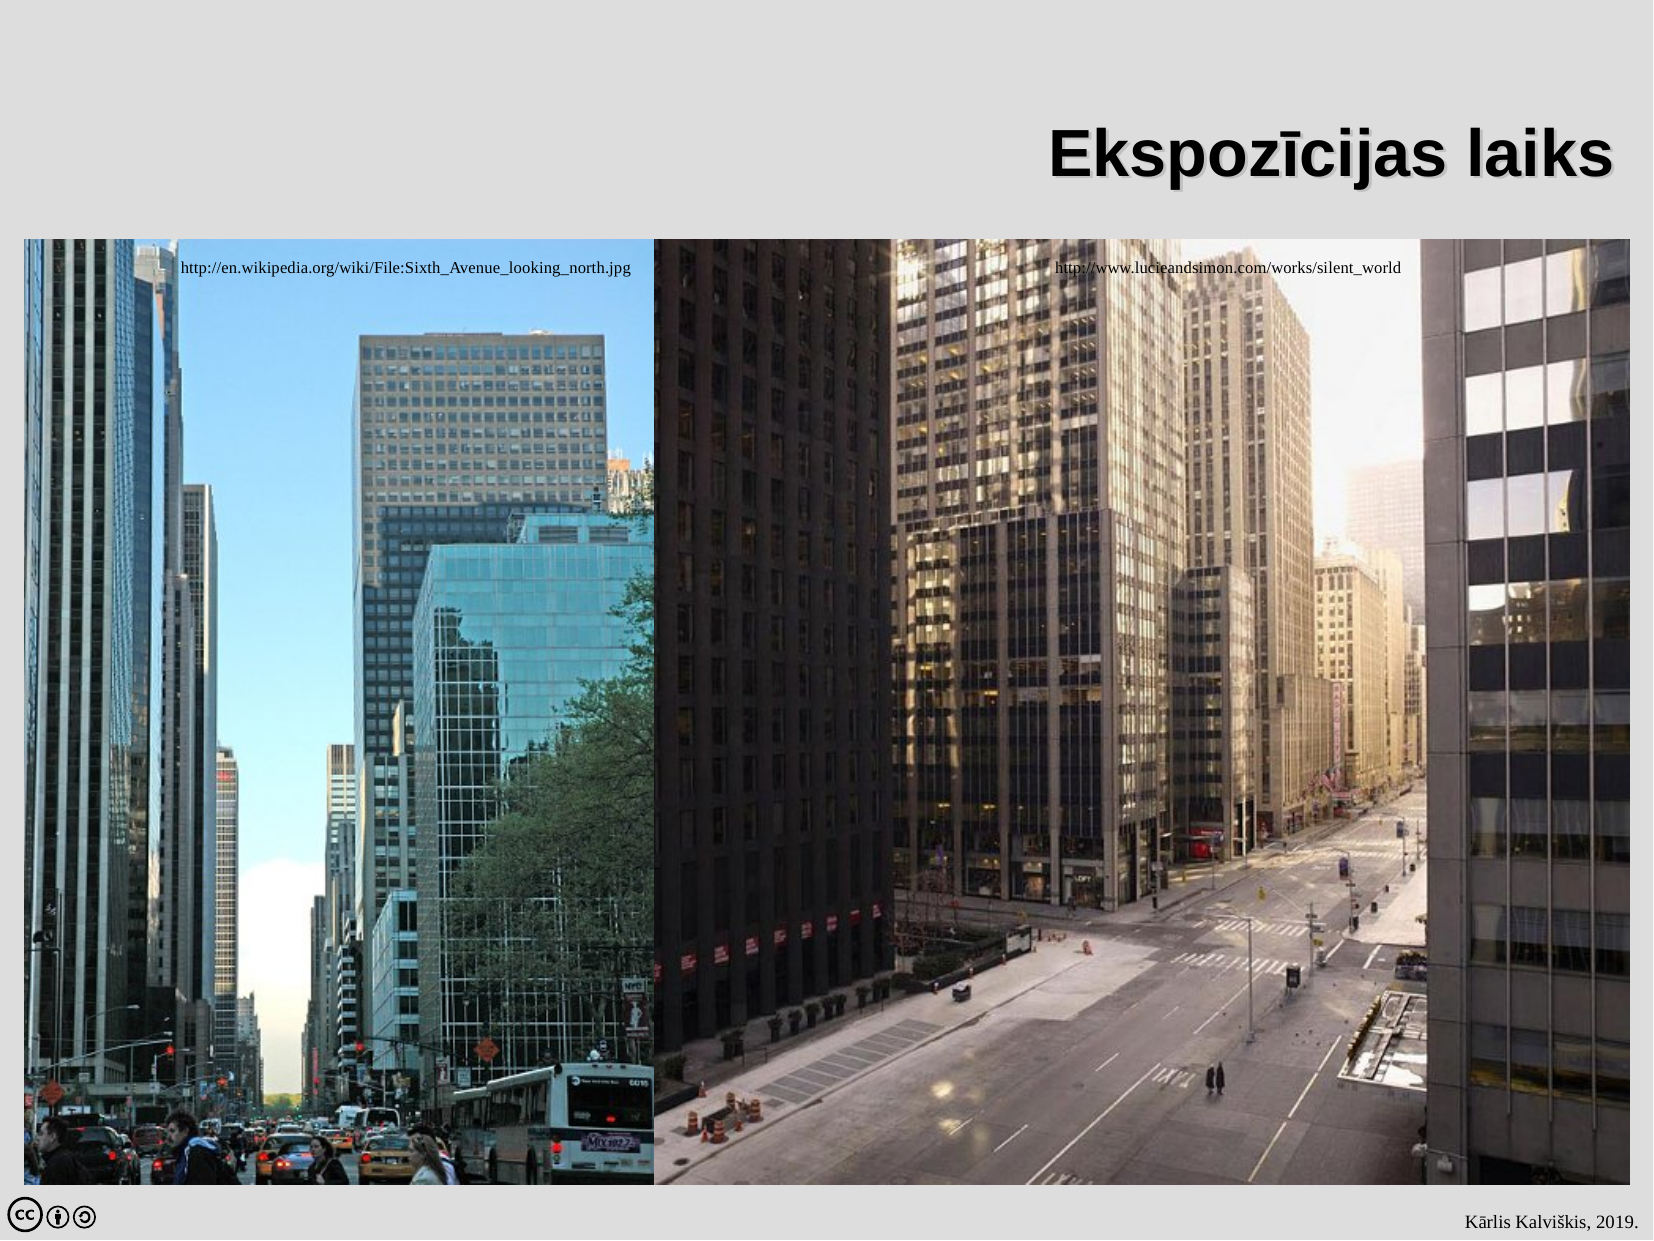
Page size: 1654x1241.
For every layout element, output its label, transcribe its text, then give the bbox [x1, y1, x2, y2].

text_box http://en.wikipedia.org/wiki/File:Sixth_Avenue_looking_north.jpg [166, 251, 647, 285]
title Ekspozīcijas laiks [42, 49, 1615, 239]
picture [24, 239, 1630, 1185]
text_box http://www.lucieandsimon.com/works/silent_world [1040, 251, 1417, 285]
